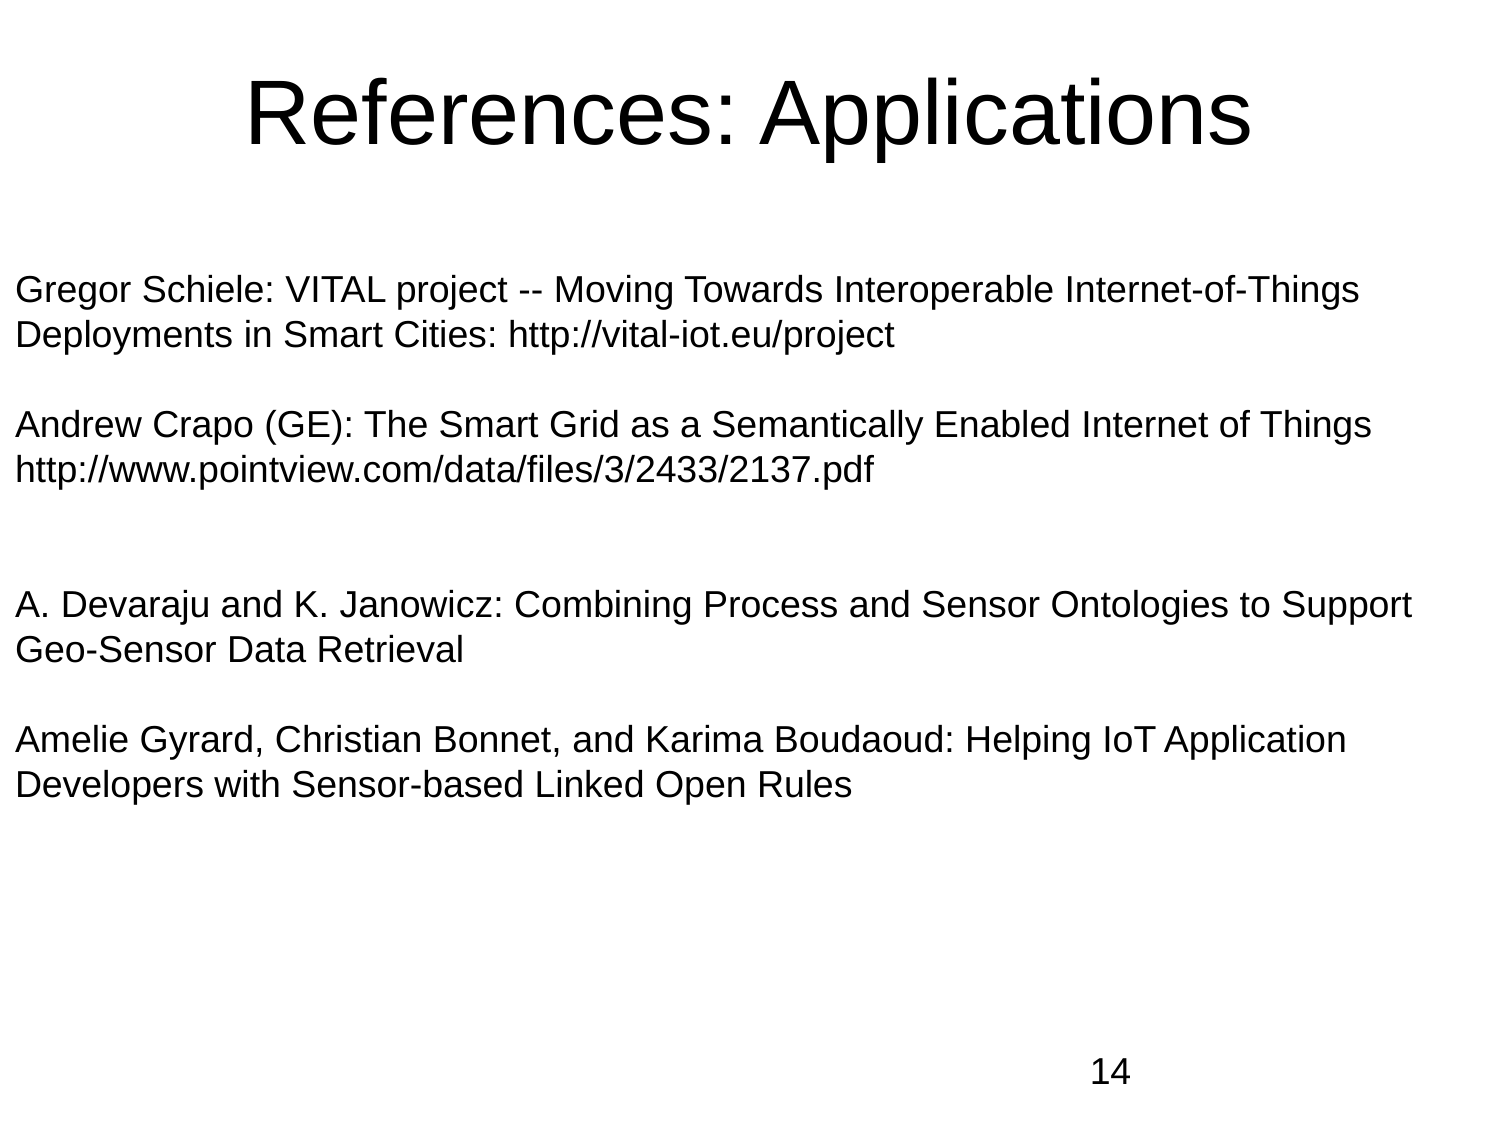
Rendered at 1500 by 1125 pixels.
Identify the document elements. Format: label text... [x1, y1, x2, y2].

title References: Applications [75, 45, 1425, 233]
text_box <number> [1074, 1042, 1425, 1103]
list Gregor Schiele: VITAL project -- Moving Towards Interoperable Internet-of-Things Deployments in Smart Cities: http://vital-iot.eu/project Andrew Crapo (GE): The Smart Grid as a Semantically Enabled Internet of Things http://www.pointview.com/data/files/3/2433/2137.pdf A. Devaraju and K. Janowicz: Combining Process and Sensor Ontologies to Support Geo-Sensor Data Retrieval Amelie Gyrard, Christian Bonnet, and Karima Boudaoud: Helping IoT Application Developers with Sensor-based Linked Open Rules [0, 257, 1500, 871]
